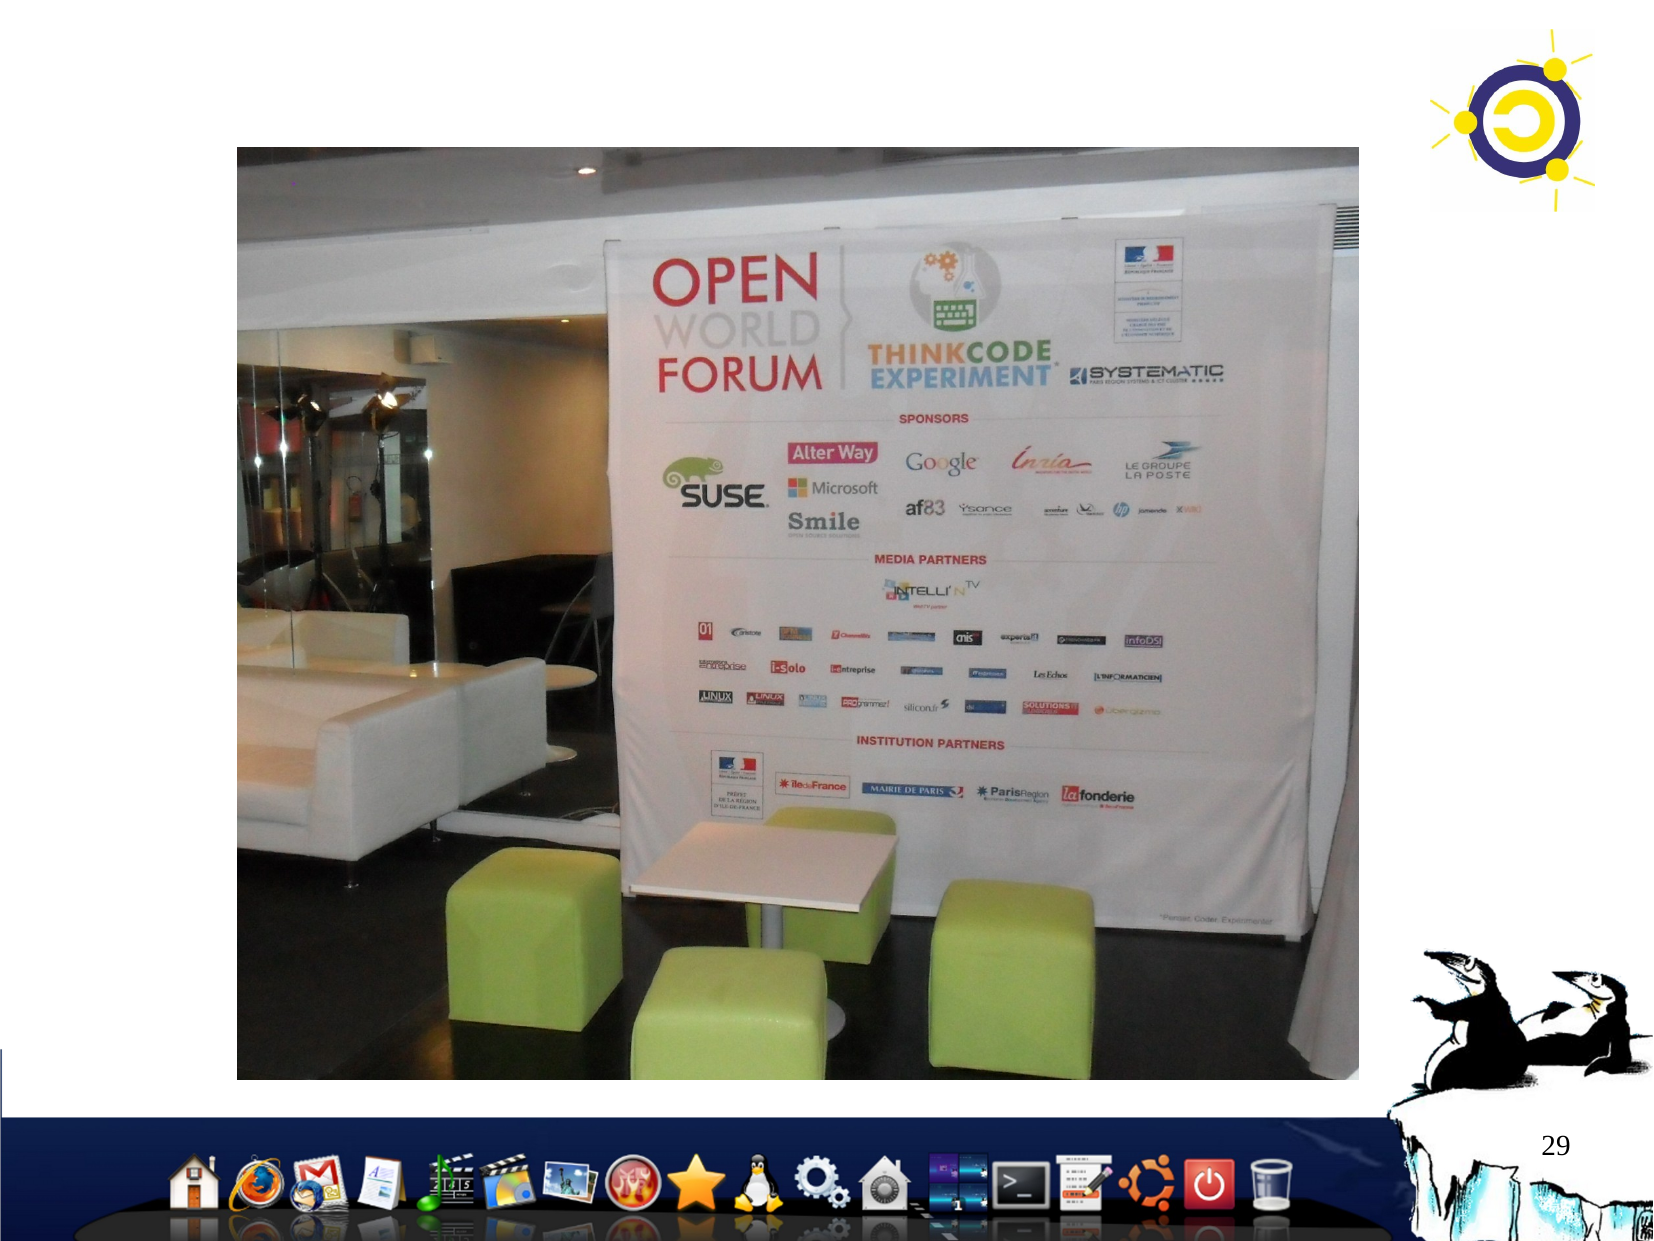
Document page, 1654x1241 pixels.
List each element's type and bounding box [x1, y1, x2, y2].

picture [0, 29, 1653, 1241]
title [82, 49, 1571, 257]
list [82, 290, 1571, 1109]
